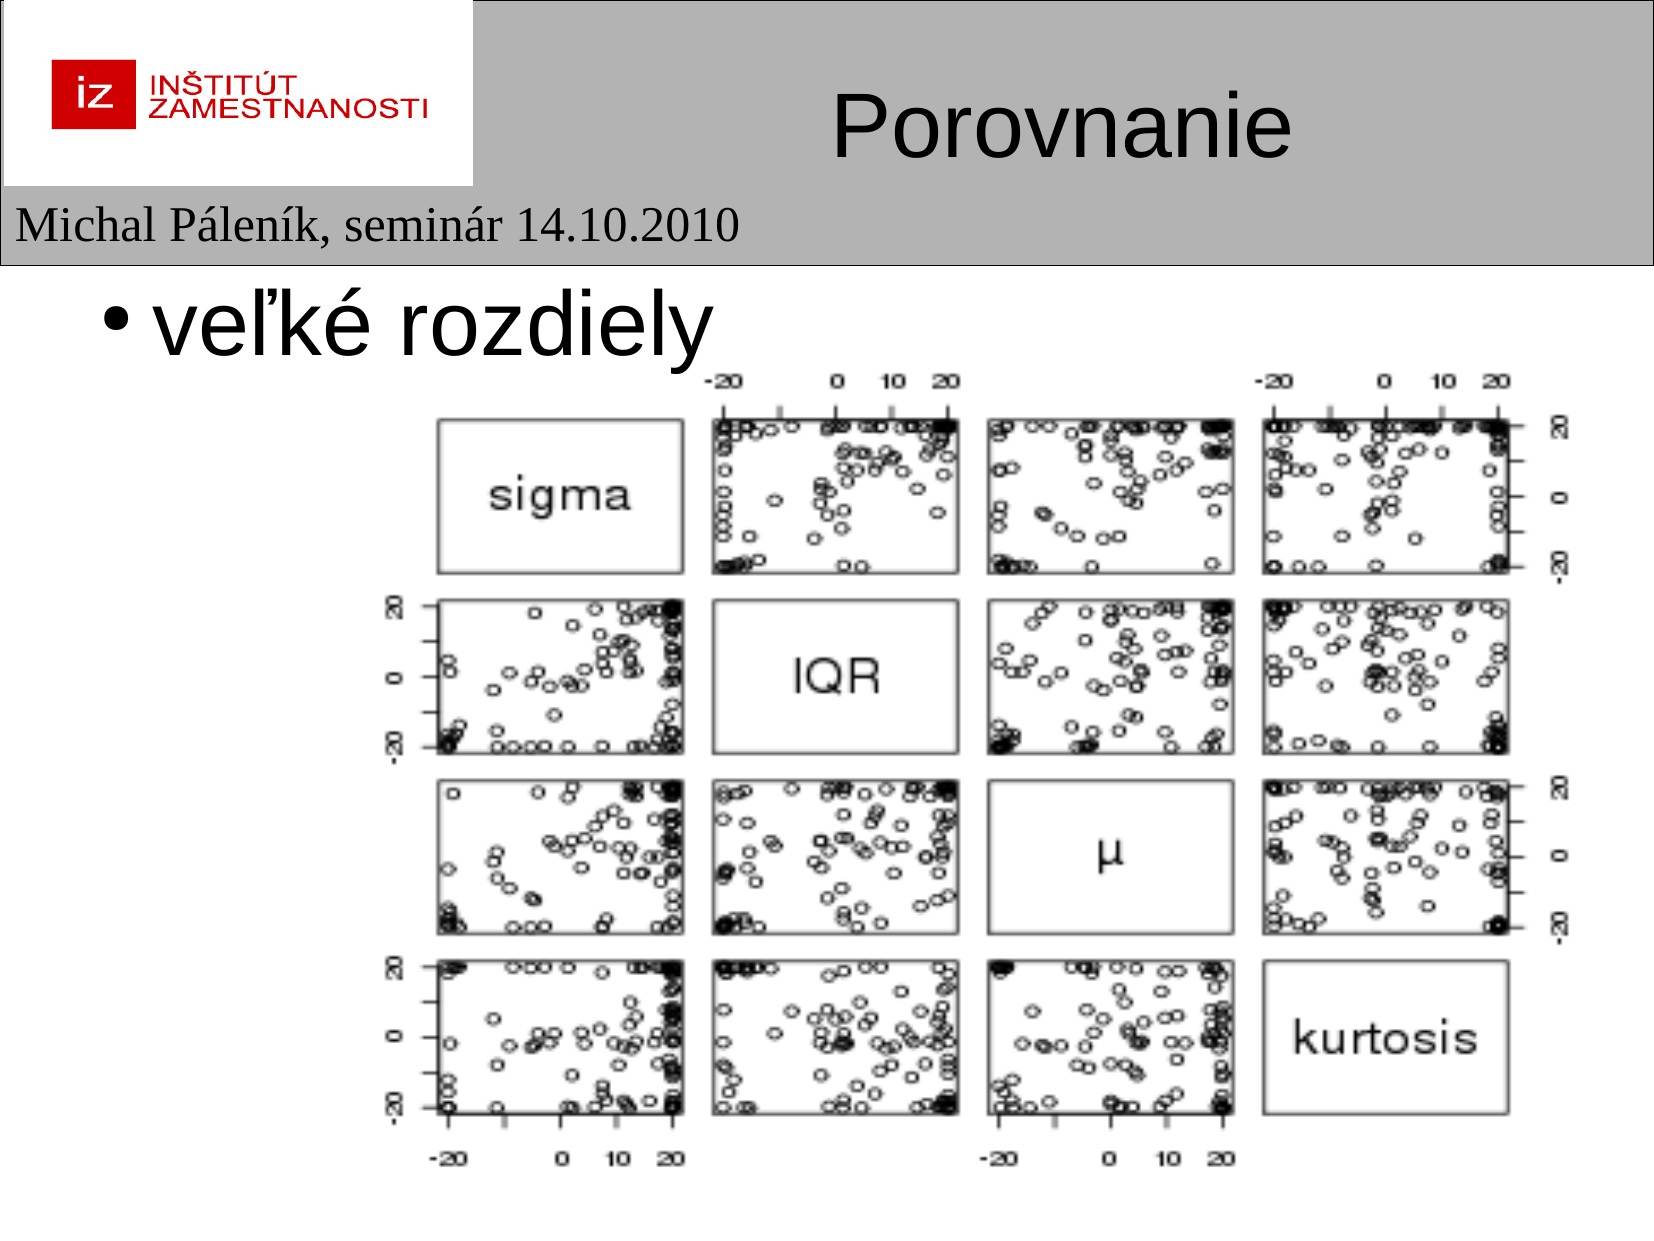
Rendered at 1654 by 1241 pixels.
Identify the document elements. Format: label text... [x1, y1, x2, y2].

list veľké rozdiely [82, 290, 1571, 1094]
picture [4, 0, 473, 186]
picture [295, 295, 1654, 1241]
title Porovnanie [561, 37, 1565, 229]
